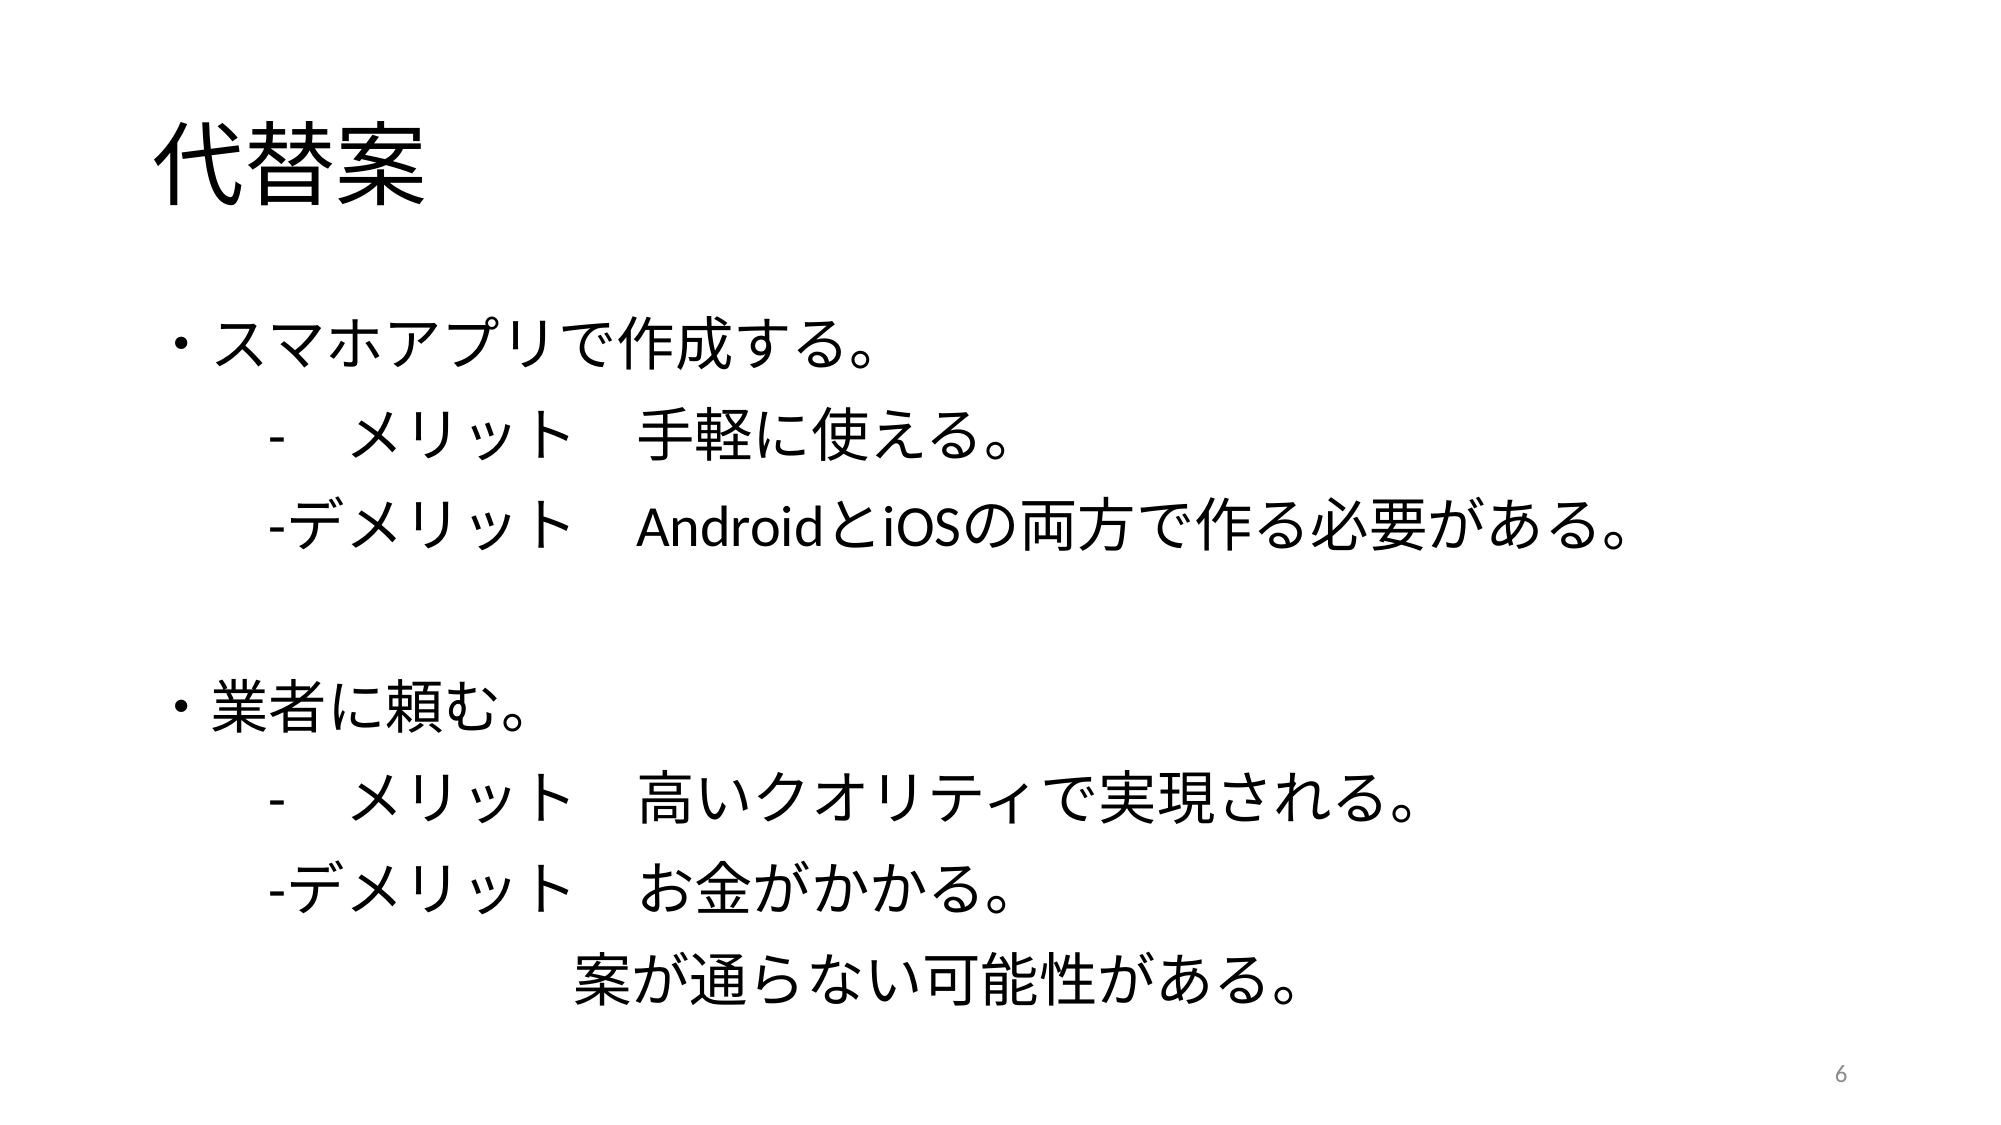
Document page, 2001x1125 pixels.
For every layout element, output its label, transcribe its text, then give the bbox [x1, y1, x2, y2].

list ・スマホアプリで作成する。 - メリット 手軽に使える。 -デメリット AndroidとiOSの両方で作る必要がある。 ・業者に頼む。 - メリット 高いクオリティで実現される。 -デメリット お金がかかる。 案が通らない可能性がある。 [137, 299, 1863, 1014]
title 代替案 [137, 59, 1863, 278]
